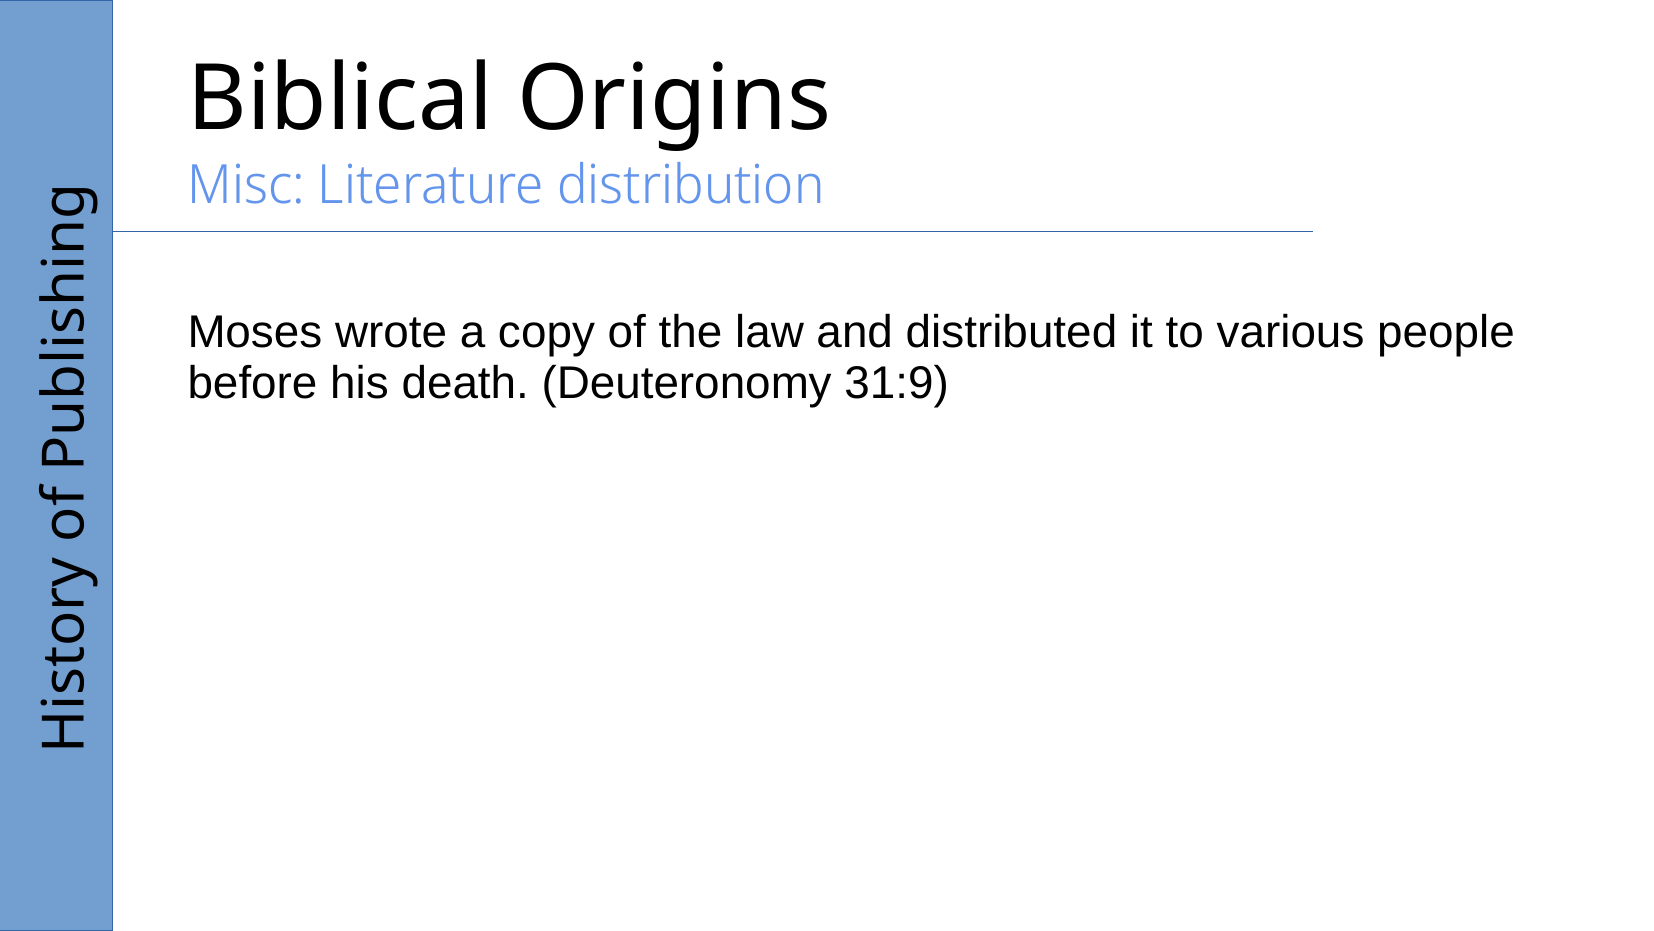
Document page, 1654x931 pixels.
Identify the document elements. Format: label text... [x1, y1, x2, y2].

title Biblical Origins [187, 33, 1571, 125]
title Misc: Literature distribution [187, 125, 1571, 239]
subtitle Moses wrote a copy of the law and distributed it to various people before his death. (Deuteronomy 31:9) [187, 306, 1571, 846]
text_box [0, 0, 113, 931]
text_box History of Publishing [13, 37, 105, 901]
